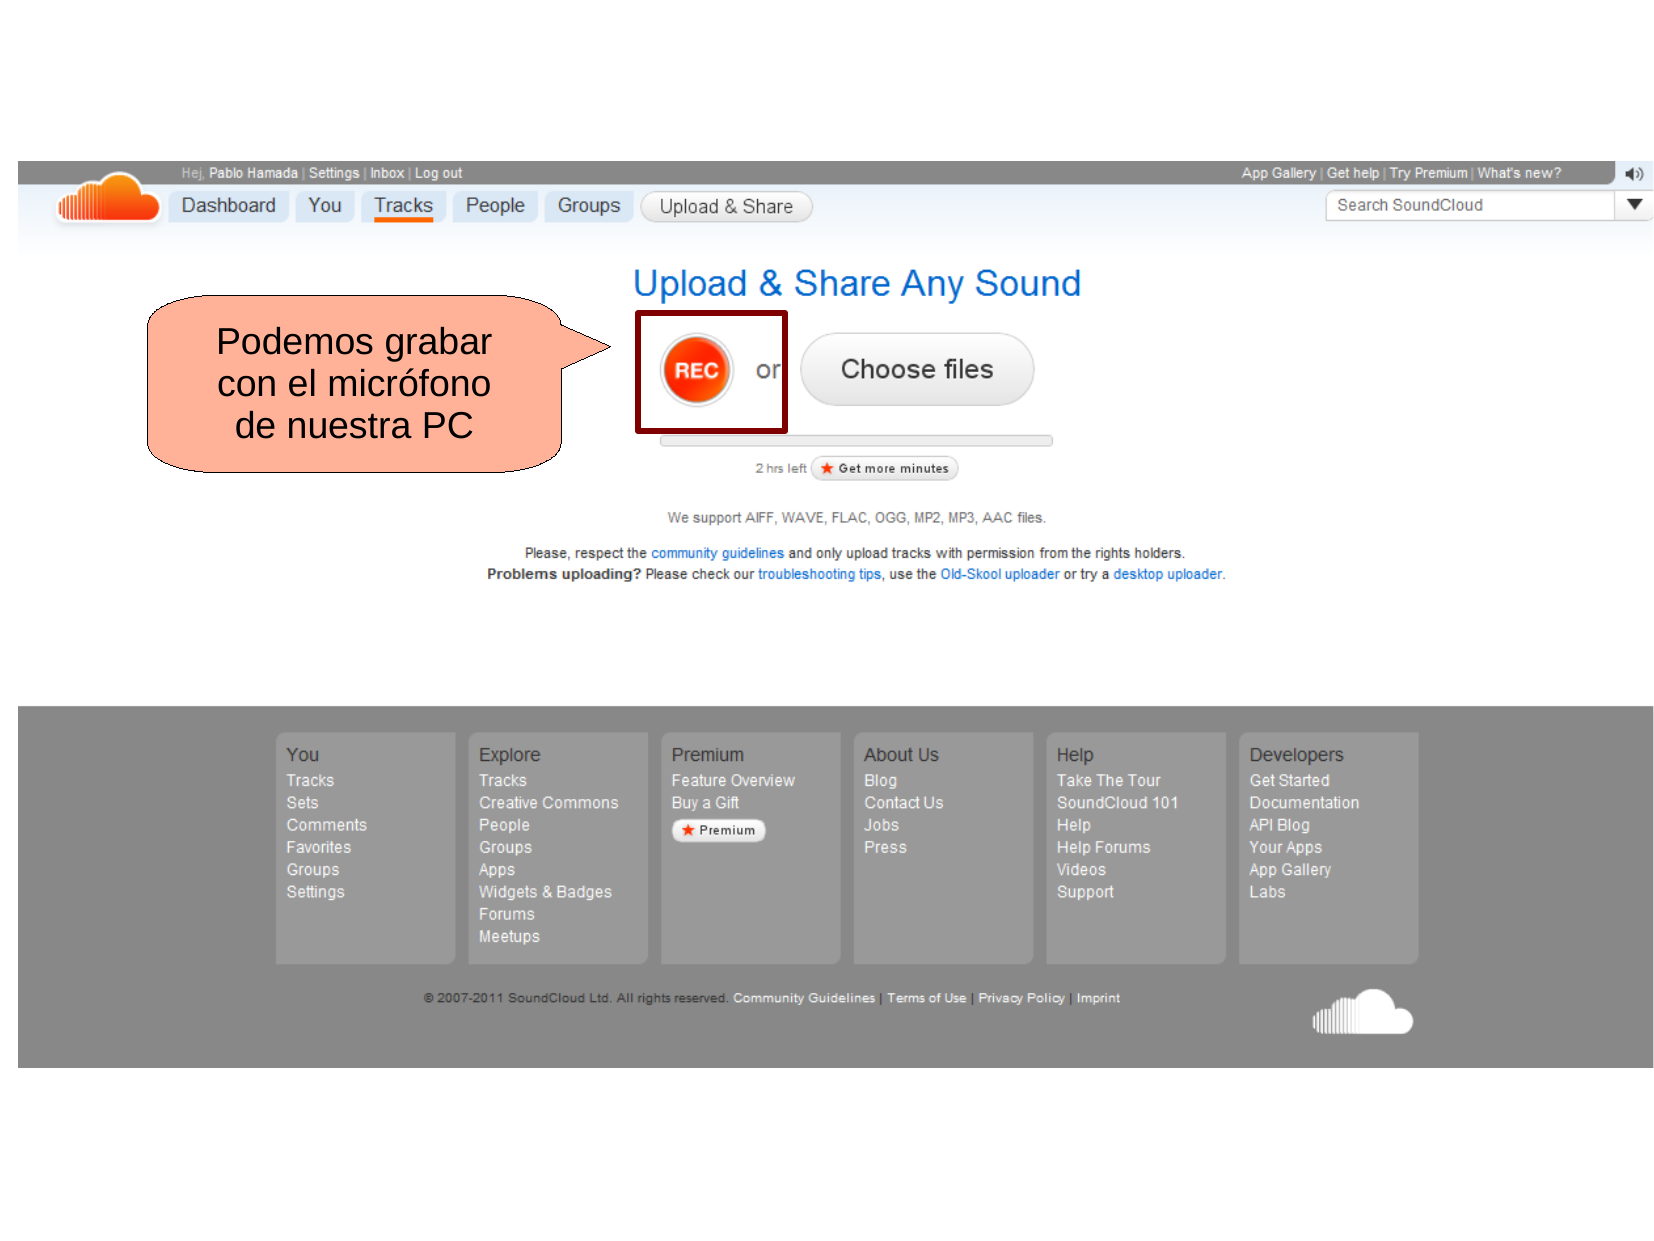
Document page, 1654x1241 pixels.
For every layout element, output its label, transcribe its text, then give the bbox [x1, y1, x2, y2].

picture [18, 161, 1654, 1068]
text_box Podemos grabar con el micrófono de nuestra PC [147, 295, 611, 473]
